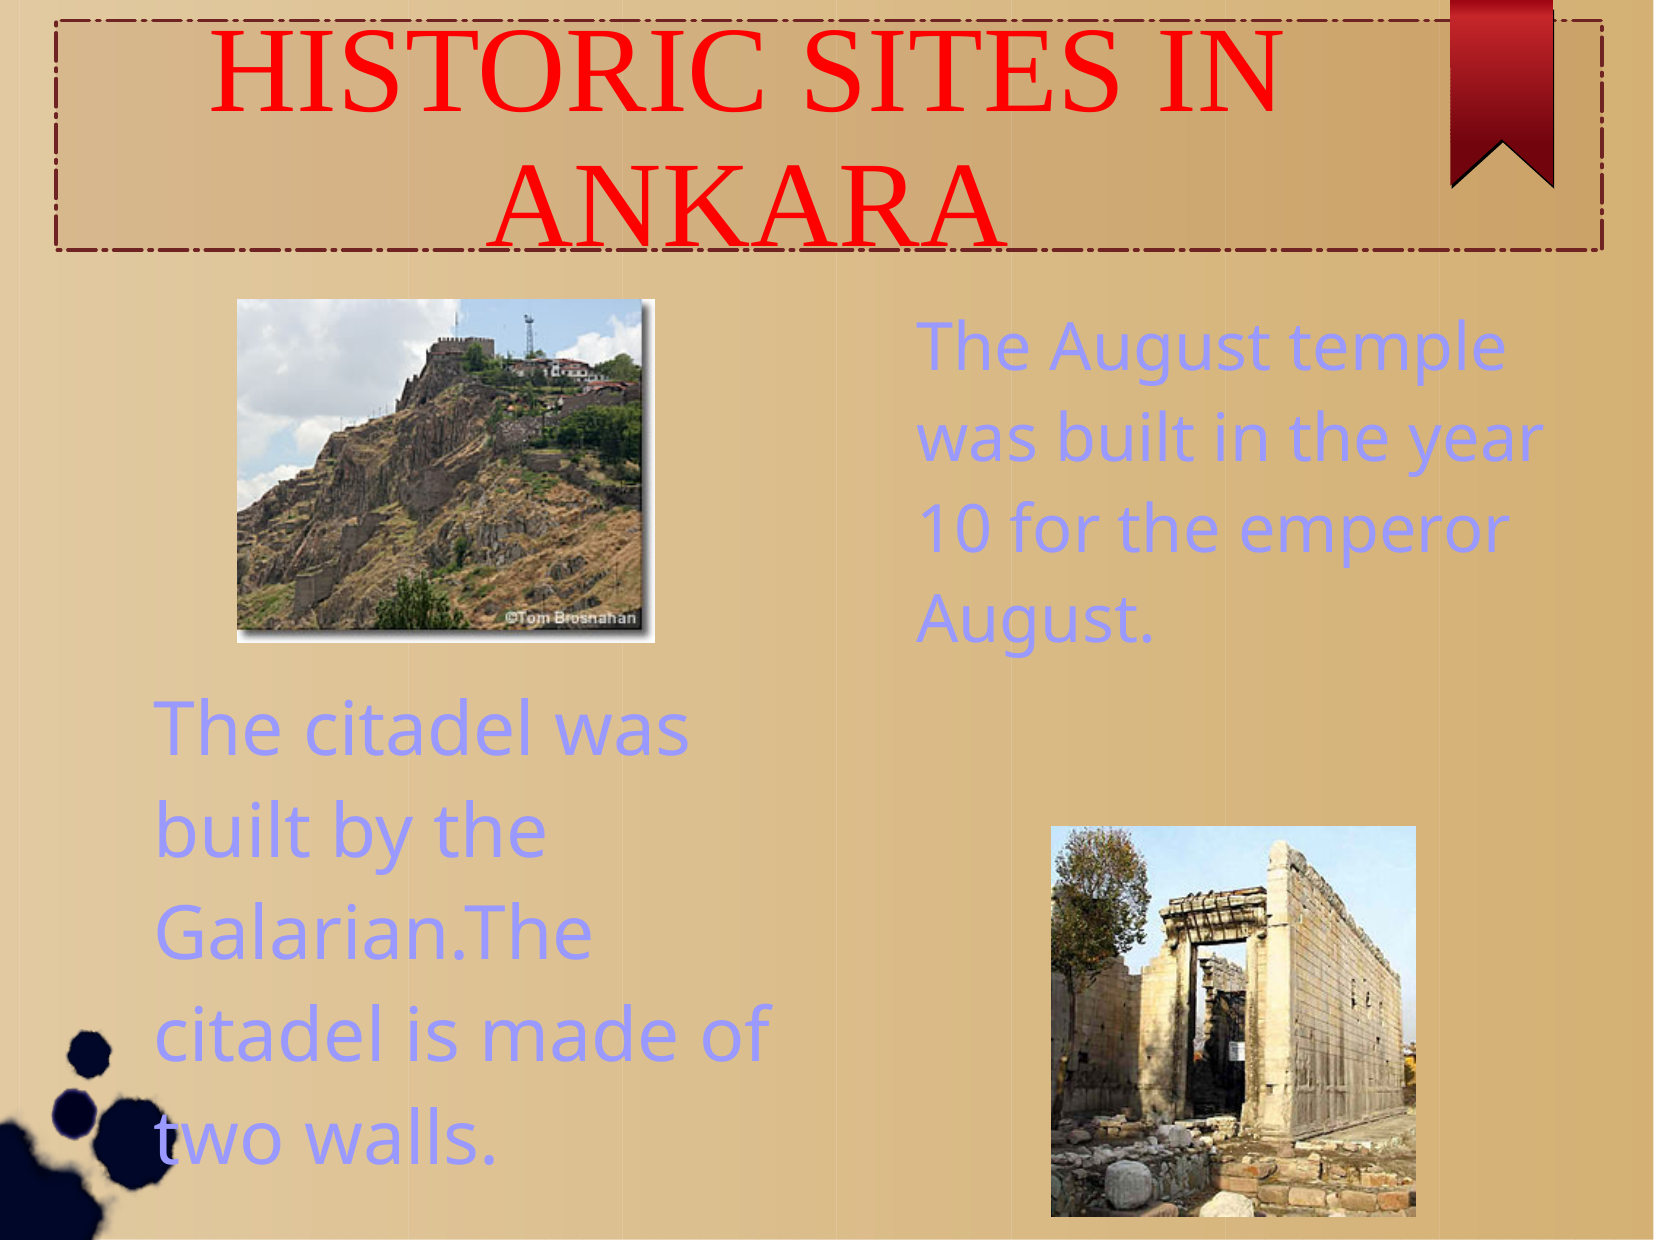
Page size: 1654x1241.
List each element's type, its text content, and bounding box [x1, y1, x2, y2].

list The citadel was built by the Galarian.The citadel is made of two walls. [82, 674, 809, 1204]
picture [1051, 826, 1416, 1217]
picture [237, 299, 655, 643]
list The August temple was built in the year 10 for the emperor August. [845, 299, 1572, 798]
title HISTORIC SITES IN ANKARA [82, 2, 1412, 274]
